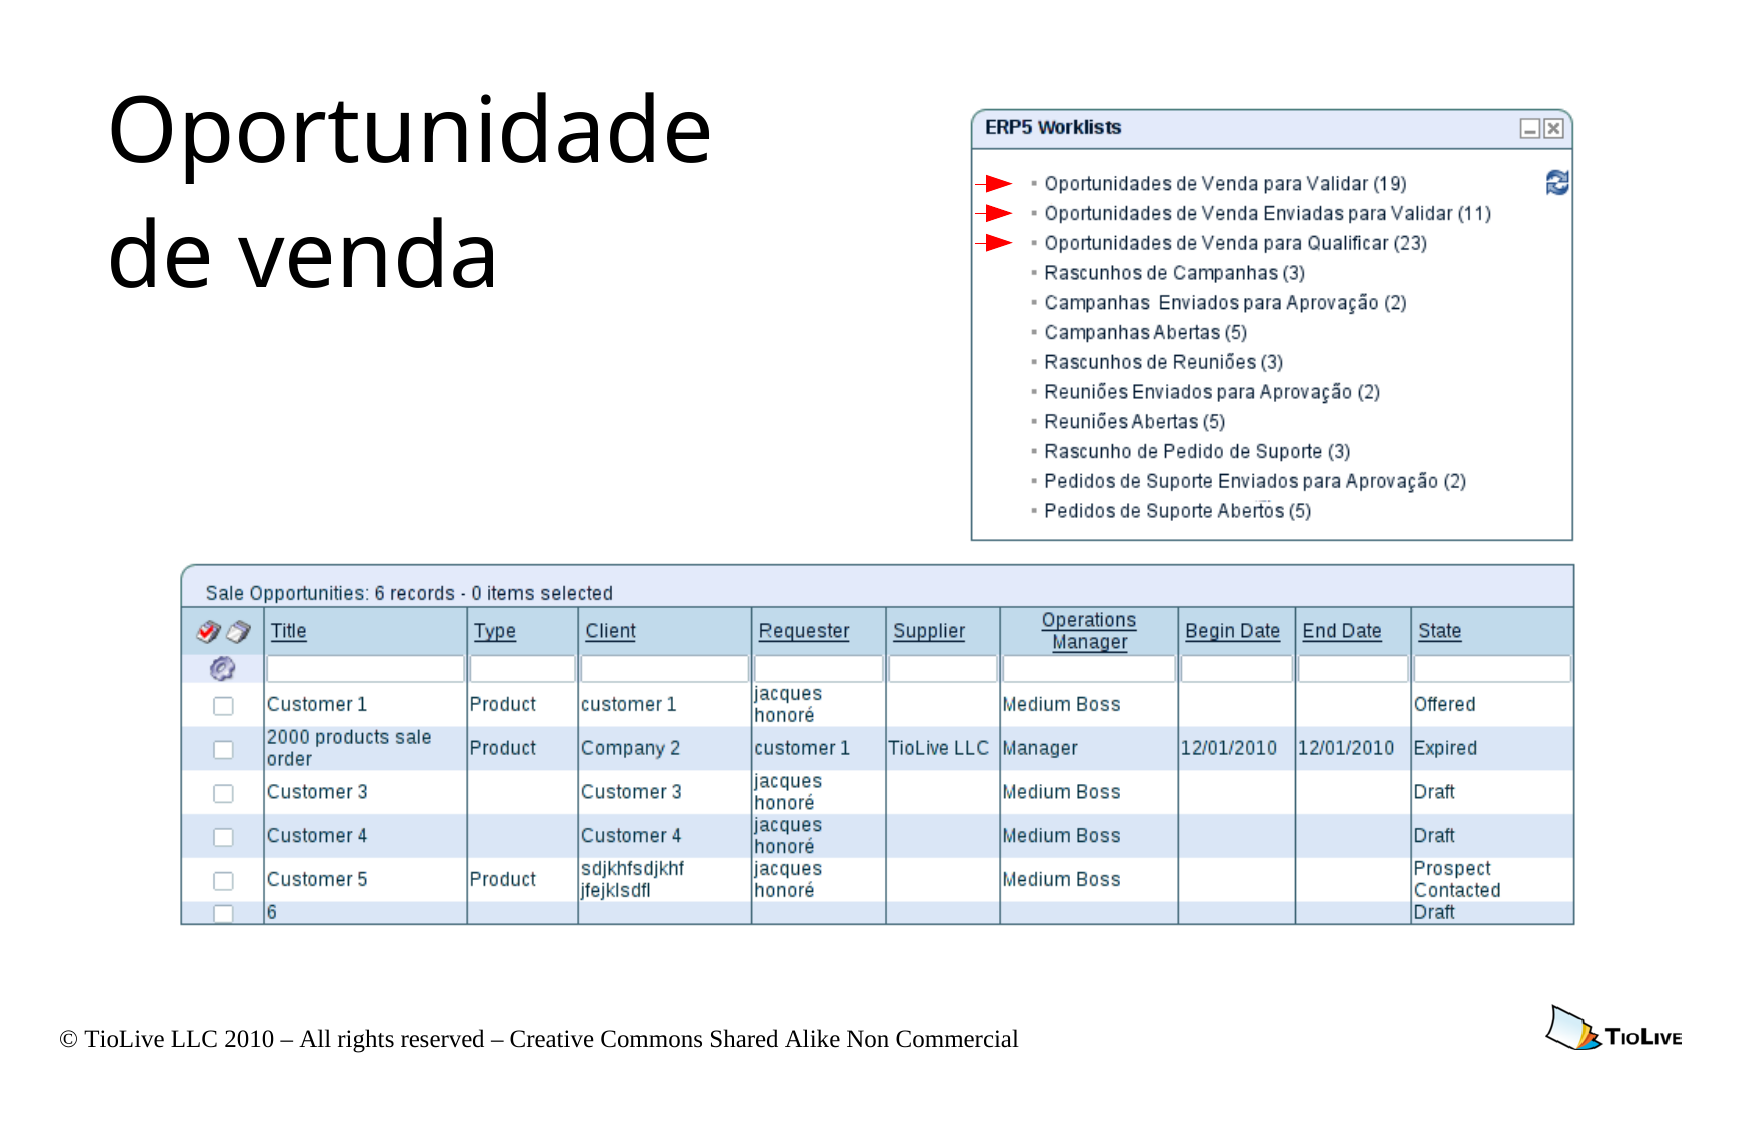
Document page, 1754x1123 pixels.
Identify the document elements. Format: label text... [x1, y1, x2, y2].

picture [176, 558, 1581, 931]
picture [1545, 1004, 1682, 1050]
title Oportunidade de venda [106, 82, 1743, 297]
picture [968, 297, 1578, 546]
